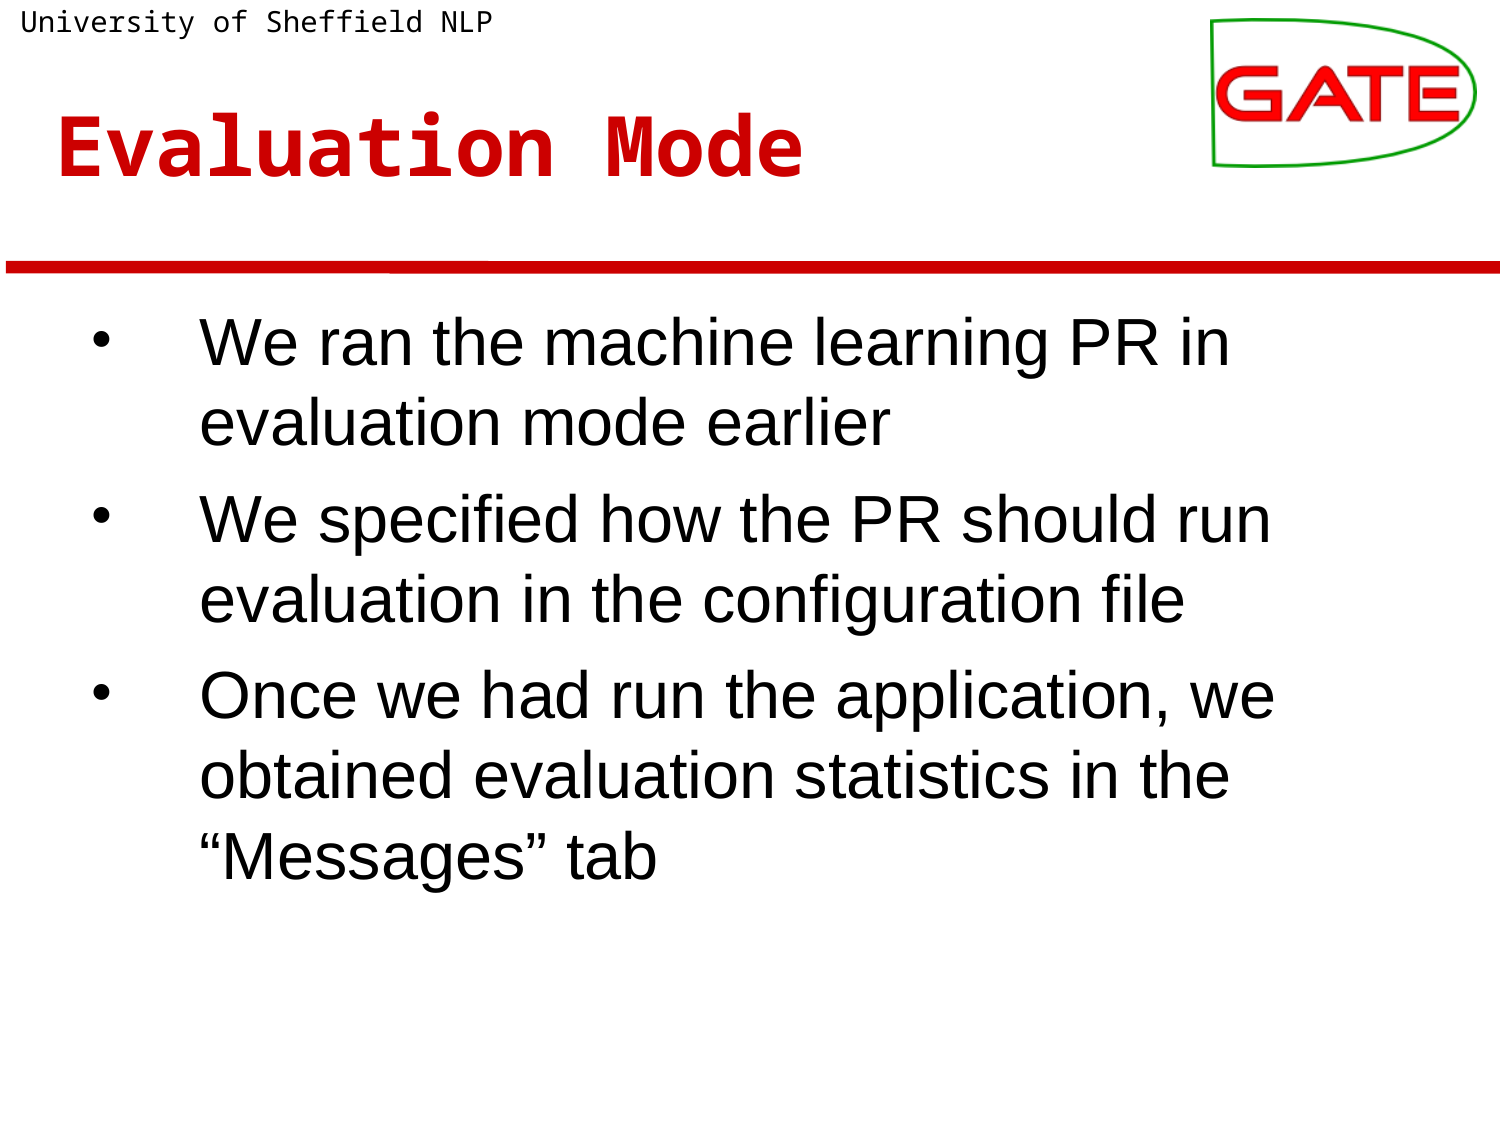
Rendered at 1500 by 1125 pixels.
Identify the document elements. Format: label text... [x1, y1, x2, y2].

list We ran the machine learning PR in evaluation mode earlier We specified how the PR should run evaluation in the configuration file Once we had run the application, we obtained evaluation statistics in the “Messages” tab [75, 290, 1425, 1034]
picture [1210, 18, 1477, 168]
title Evaluation Mode [41, 37, 1391, 254]
